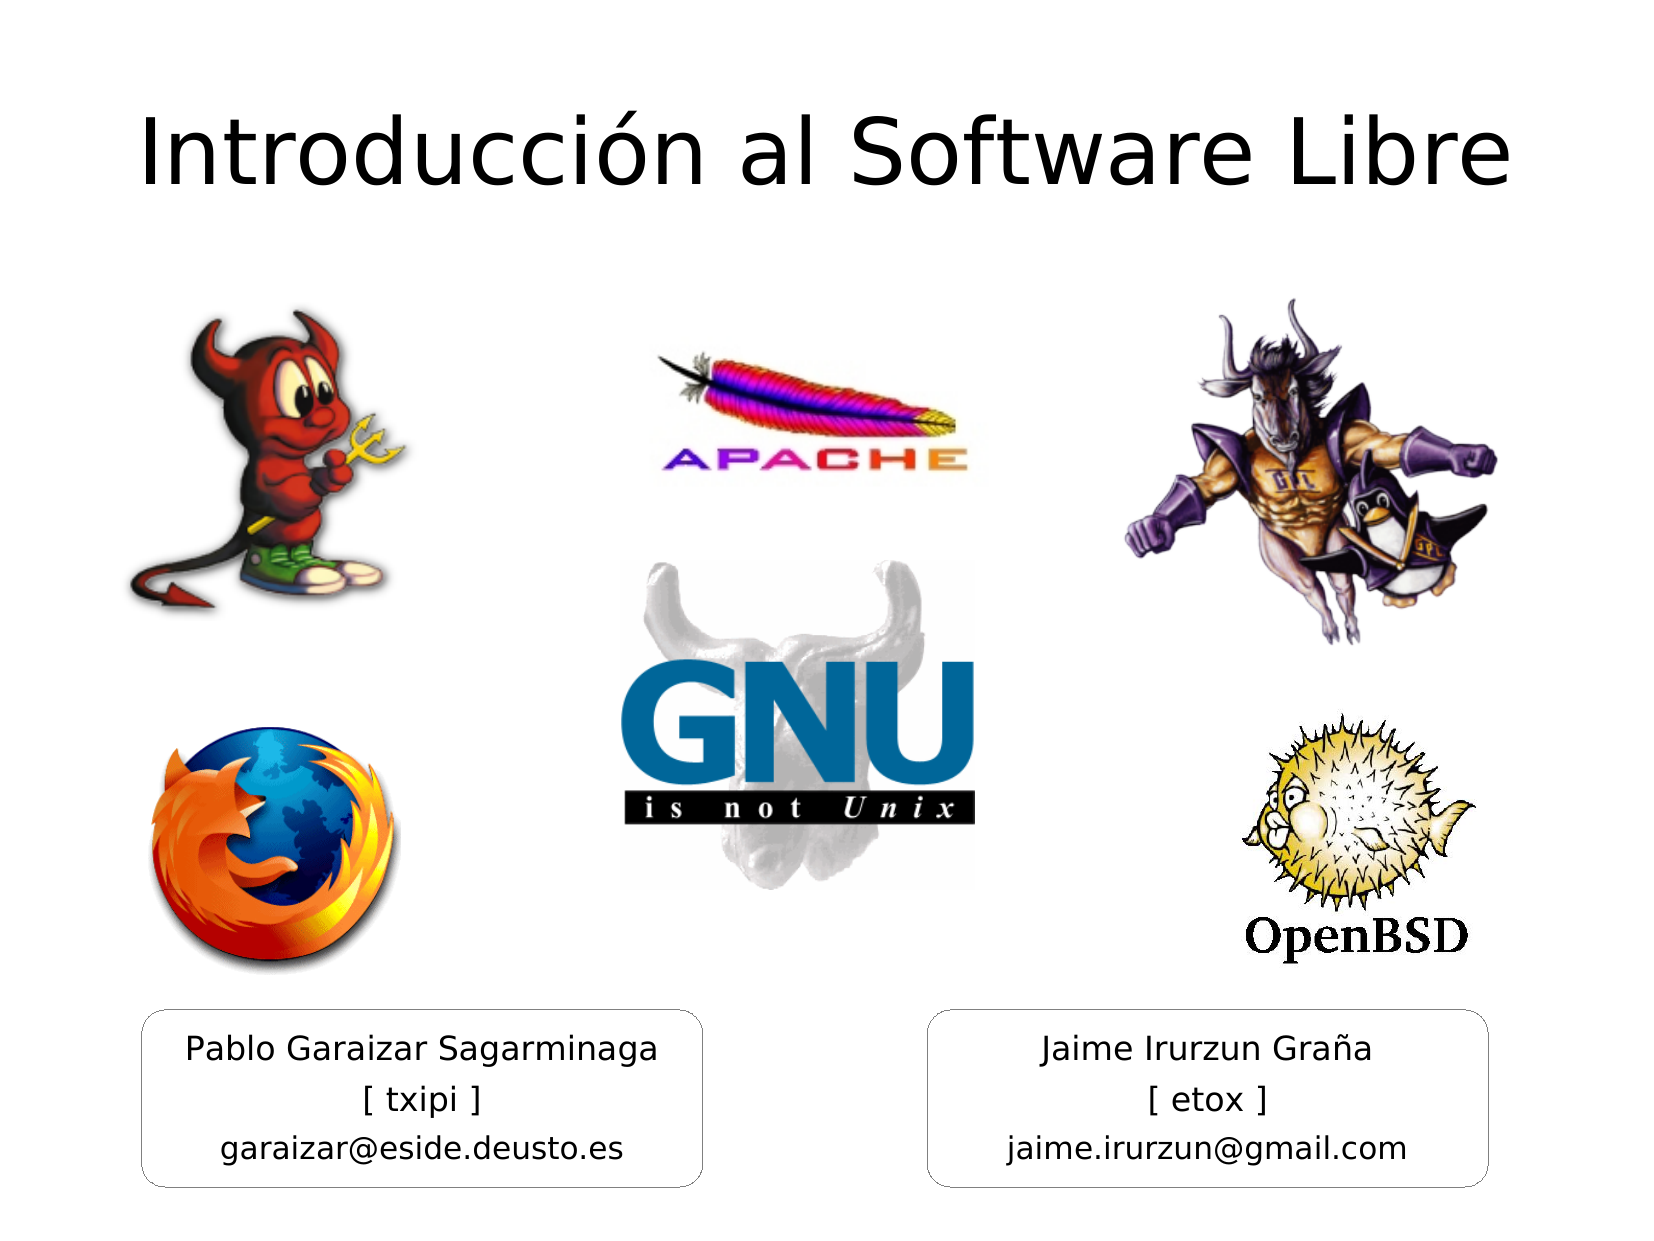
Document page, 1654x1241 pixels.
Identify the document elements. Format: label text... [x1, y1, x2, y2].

picture [118, 301, 429, 621]
picture [620, 267, 1004, 890]
text_box Pablo Garaizar Sagarminaga [ txipi ] garaizar@eside.deusto.es [141, 1009, 703, 1188]
picture [147, 723, 401, 975]
picture [1240, 708, 1477, 968]
text_box Jaime Irurzun Graña [ etox ] jaime.irurzun@gmail.com [927, 1009, 1489, 1188]
picture [1119, 295, 1504, 650]
title Introducción al Software Libre [82, 49, 1571, 257]
